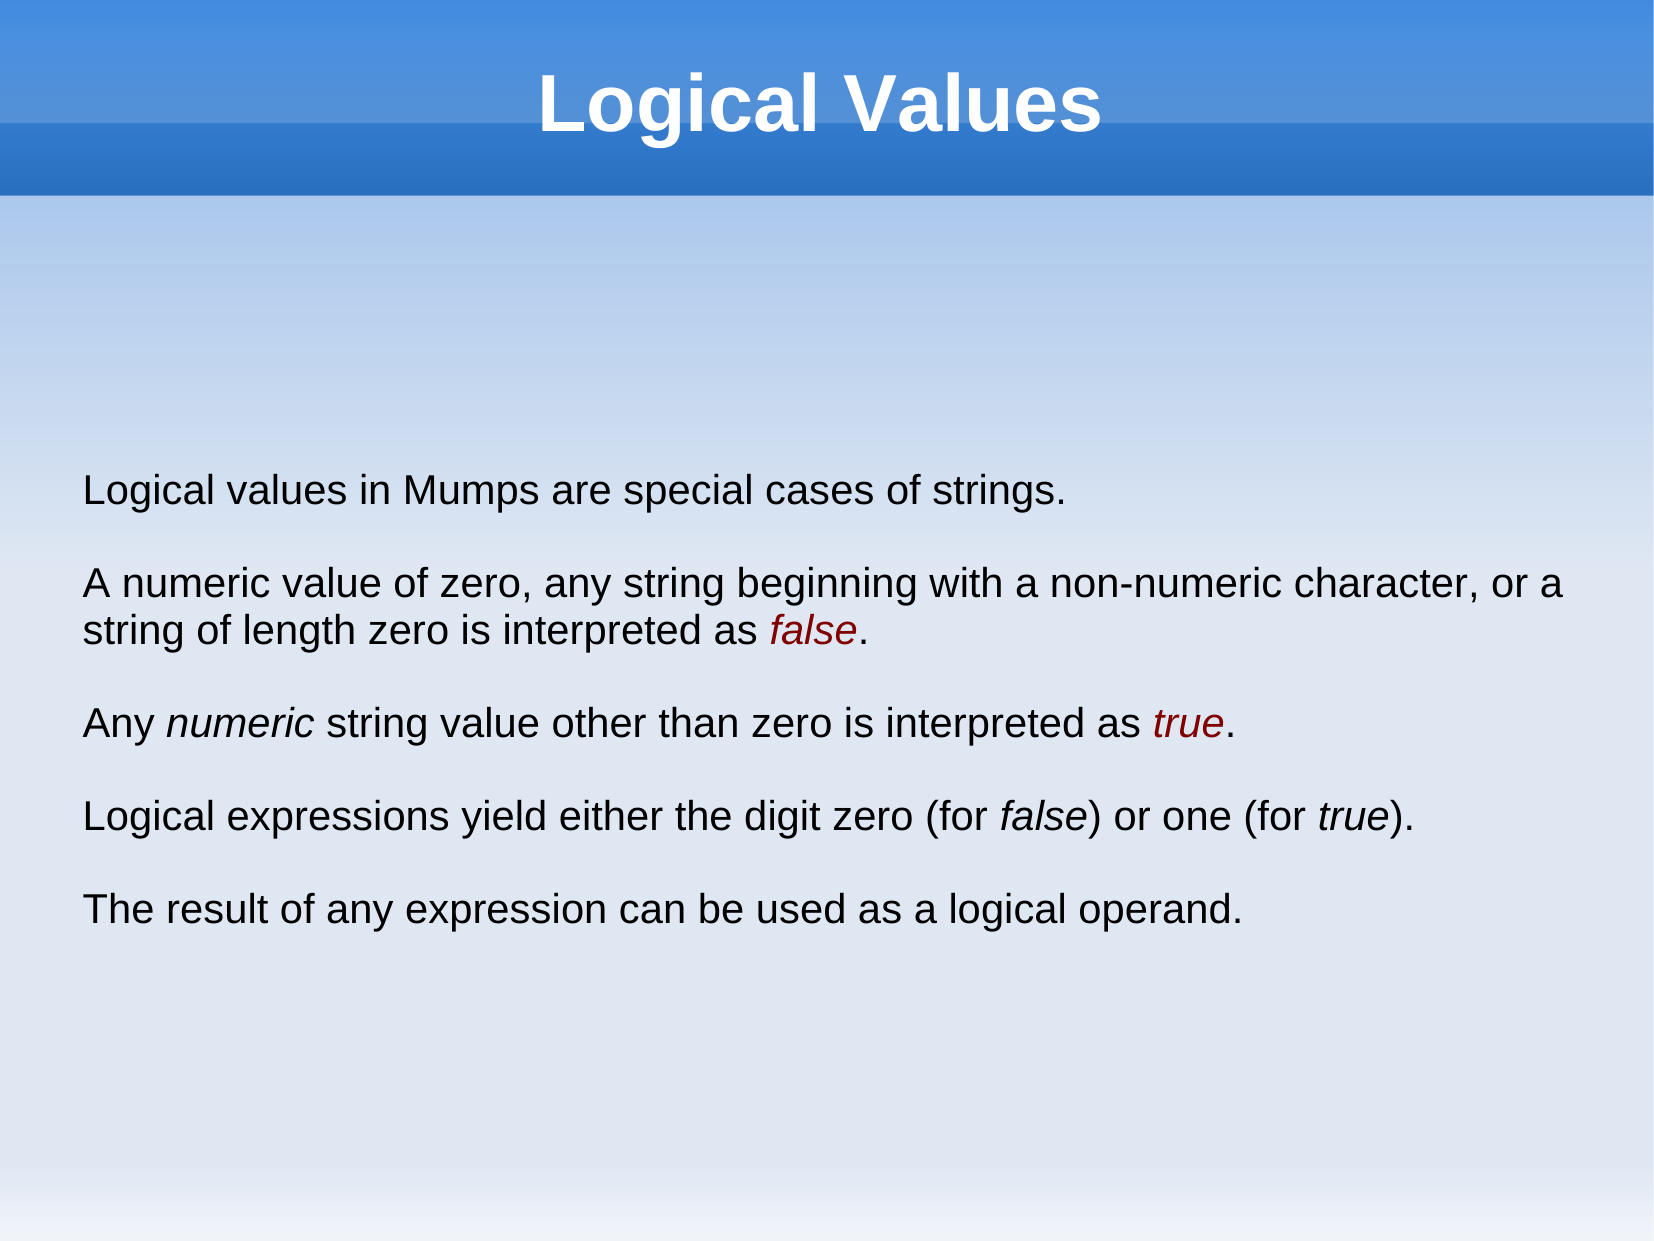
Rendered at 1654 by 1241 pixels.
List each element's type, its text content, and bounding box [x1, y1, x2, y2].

picture [0, 0, 1654, 1241]
subtitle Logical values in Mumps are special cases of strings. A numeric value of zero, any string beginning with a non-numeric character, or a string of length zero is interpreted as false. Any numeric string value other than zero is interpreted as true. Logical expressions yield either the digit zero (for false) or one (for true). The result of any expression can be used as a logical operand. [82, 290, 1571, 1109]
title Logical Values [76, 0, 1565, 208]
